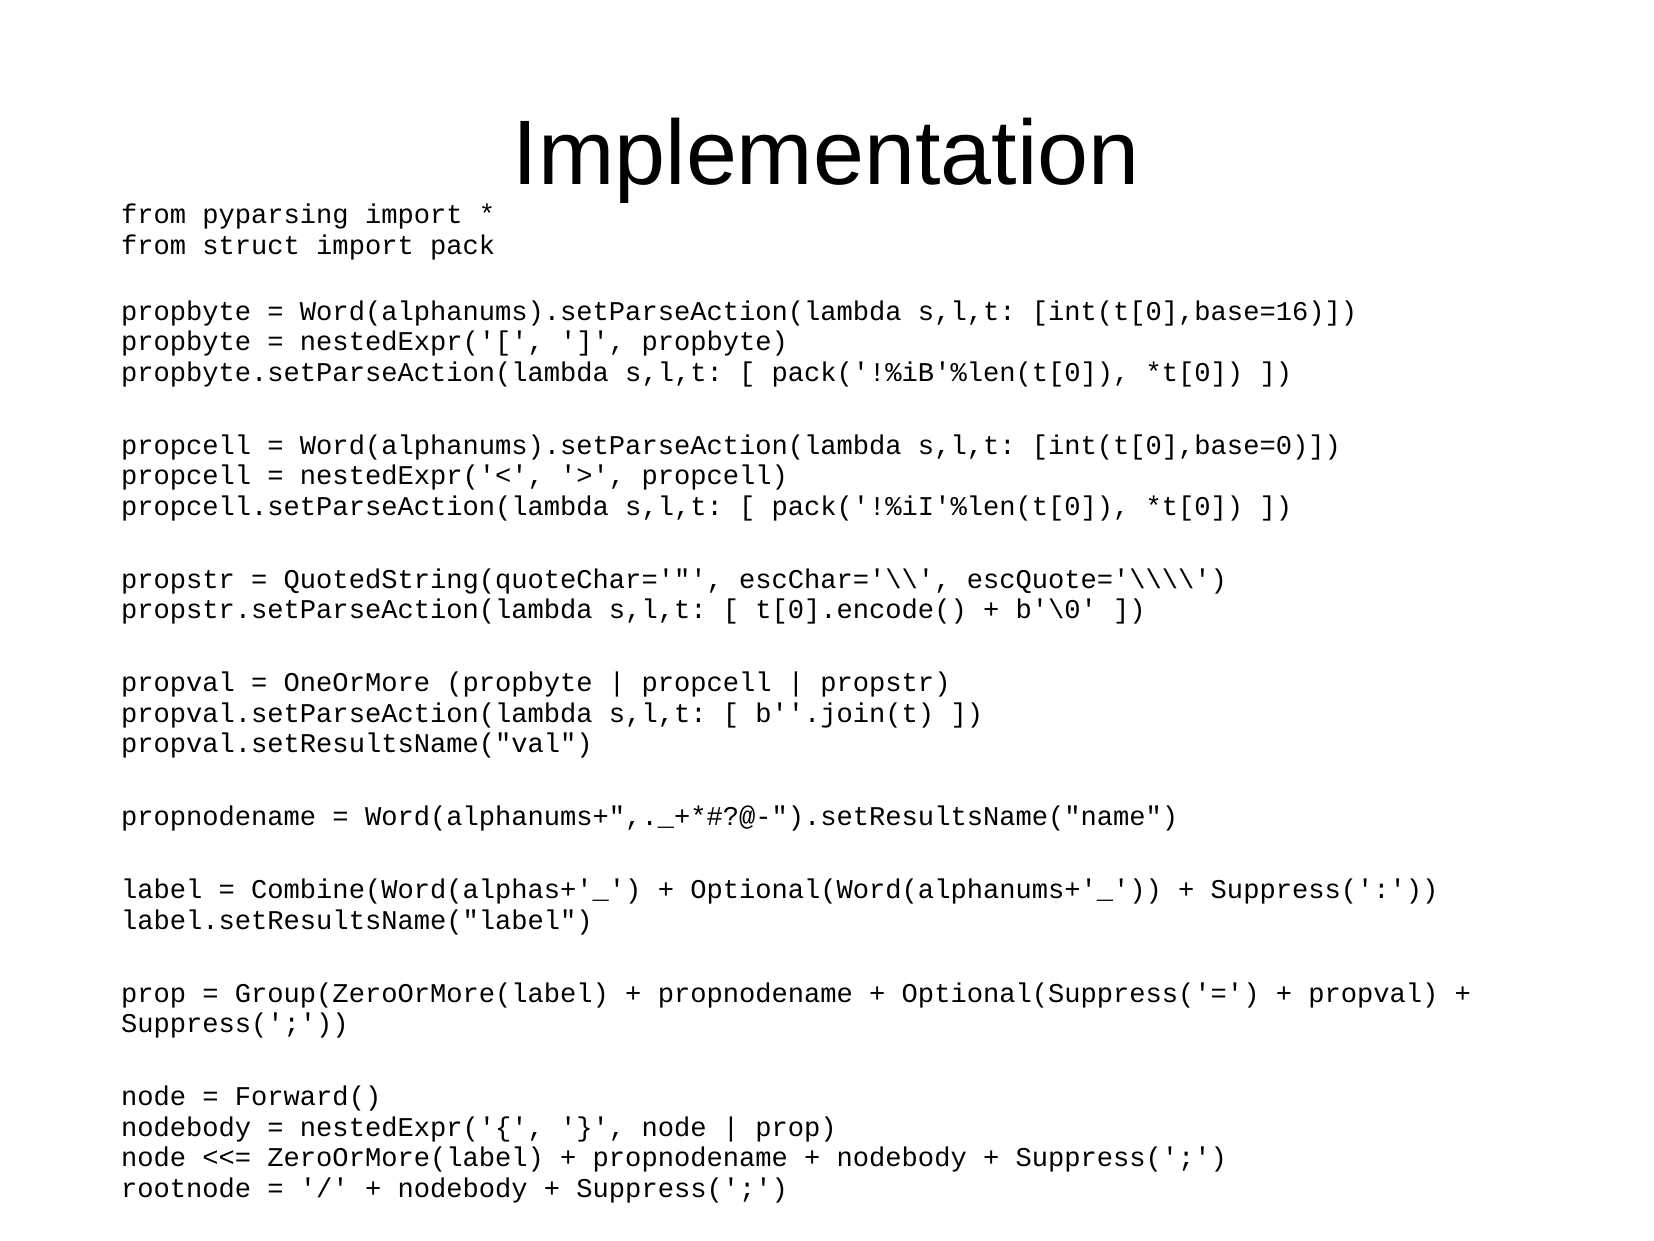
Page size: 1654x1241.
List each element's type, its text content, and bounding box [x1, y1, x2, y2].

text_box from pyparsing import * from struct import pack propbyte = Word(alphanums).setParseAction(lambda s,l,t: [int(t[0],base=16)]) propbyte = nestedExpr('[', ']', propbyte) propbyte.setParseAction(lambda s,l,t: [ pack('!%iB'%len(t[0]), *t[0]) ]) propcell = Word(alphanums).setParseAction(lambda s,l,t: [int(t[0],base=0)]) propcell = nestedExpr('<', '>', propcell) propcell.setParseAction(lambda s,l,t: [ pack('!%iI'%len(t[0]), *t[0]) ]) propstr = QuotedString(quoteChar='"', escChar='\\', escQuote='\\\\') propstr.setParseAction(lambda s,l,t: [ t[0].encode() + b'\0' ]) propval = OneOrMore (propbyte | propcell | propstr) propval.setParseAction(lambda s,l,t: [ b''.join(t) ]) propval.setResultsName("val") propnodename = Word(alphanums+",._+*#?@-").setResultsName("name") label = Combine(Word(alphas+'_') + Optional(Word(alphanums+'_')) + Suppress(':')) label.setResultsName("label") prop = Group(ZeroOrMore(label) + propnodename + Optional(Suppress('=') + propval) + Suppress(';')) node = Forward() nodebody = nestedExpr('{', '}', node | prop) node <<= ZeroOrMore(label) + propnodename + nodebody + Suppress(';') rootnode = '/' + nodebody + Suppress(';') [106, 194, 1524, 1241]
title Implementation [82, 49, 1571, 257]
